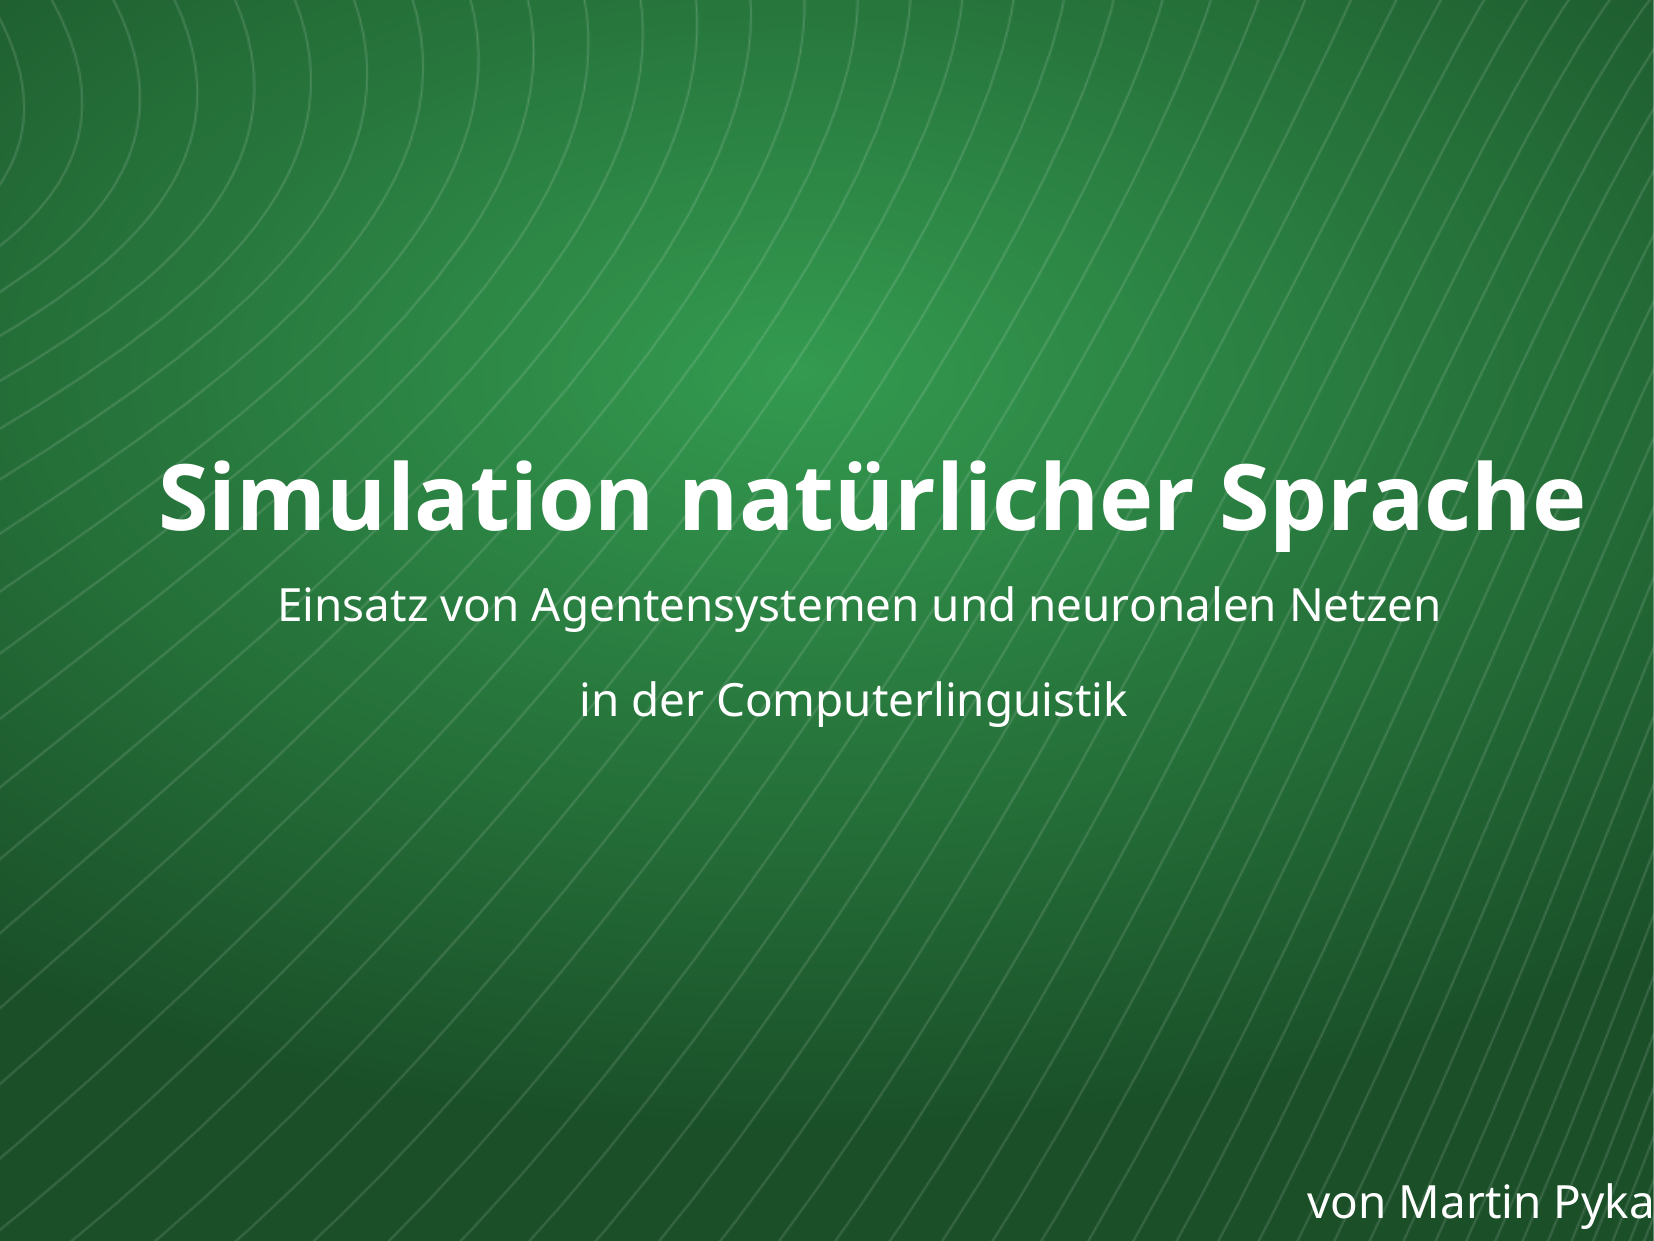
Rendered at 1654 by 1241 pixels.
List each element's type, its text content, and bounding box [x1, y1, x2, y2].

text_box Simulation natürlicher Sprache [143, 425, 1506, 547]
picture [0, 0, 1654, 1241]
text_box von Martin Pyka [1293, 1163, 1648, 1236]
text_box Einsatz von Agentensystemen und neuronalen Netzen in der Computerlinguistik [262, 566, 1387, 729]
